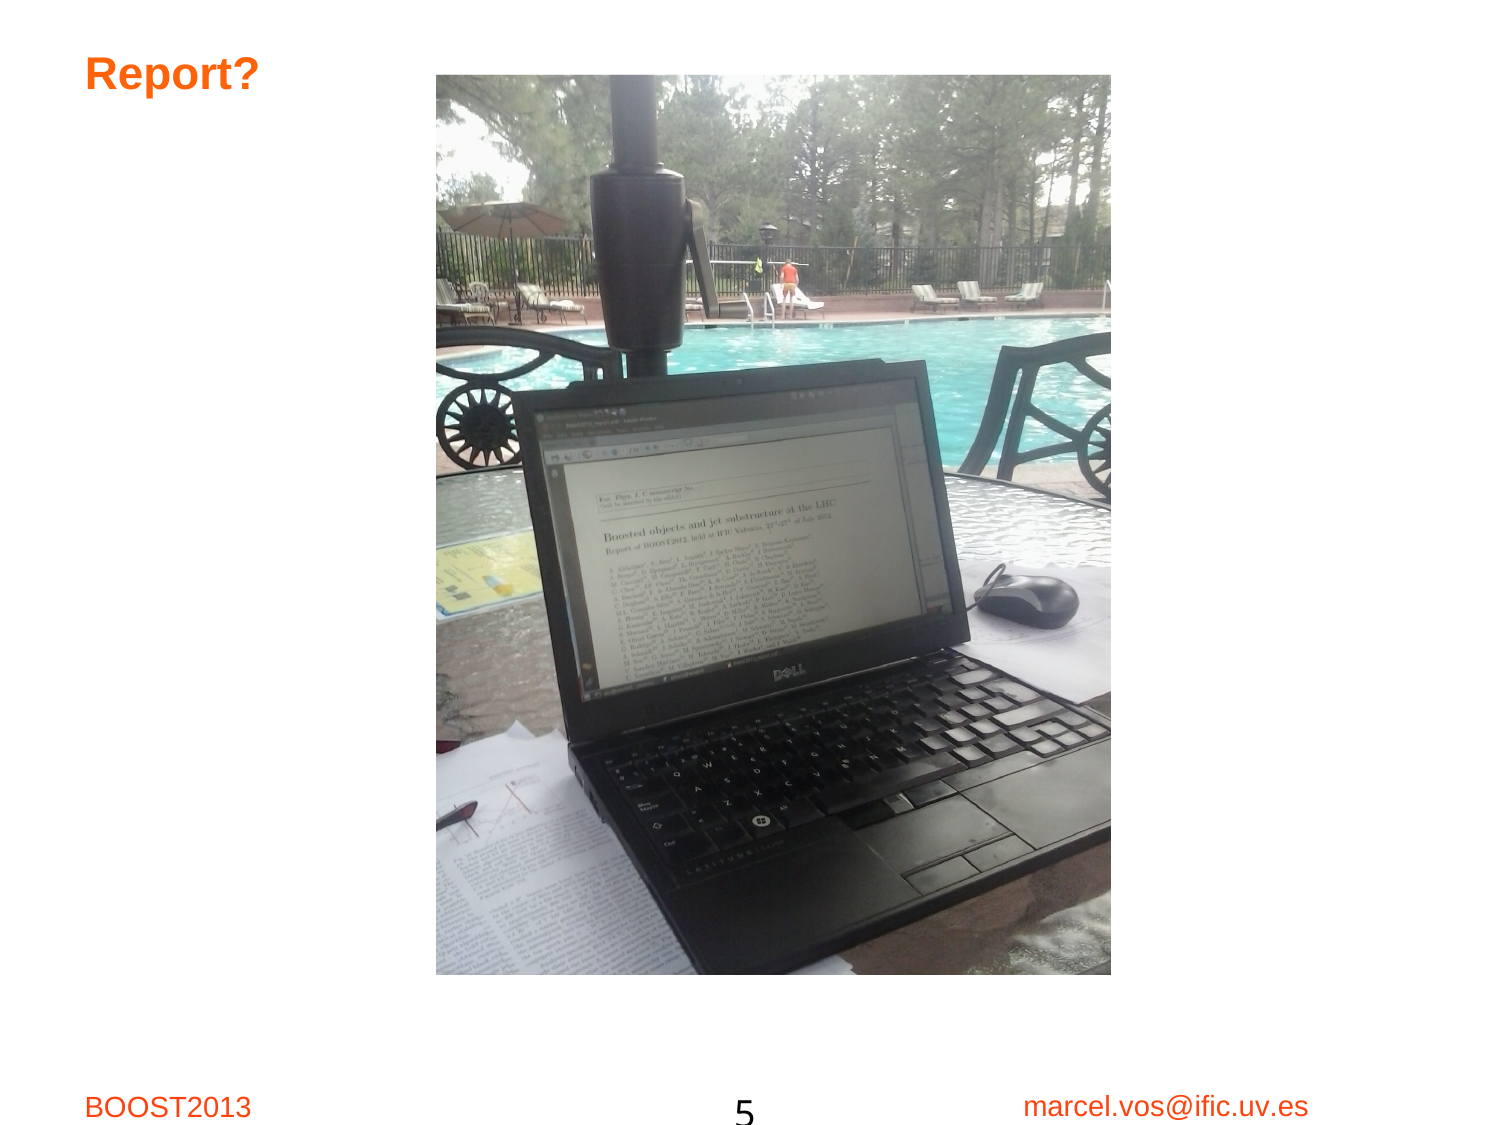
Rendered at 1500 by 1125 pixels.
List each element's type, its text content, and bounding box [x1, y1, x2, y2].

title Report? [85, 26, 1259, 121]
picture [435, 75, 1111, 976]
